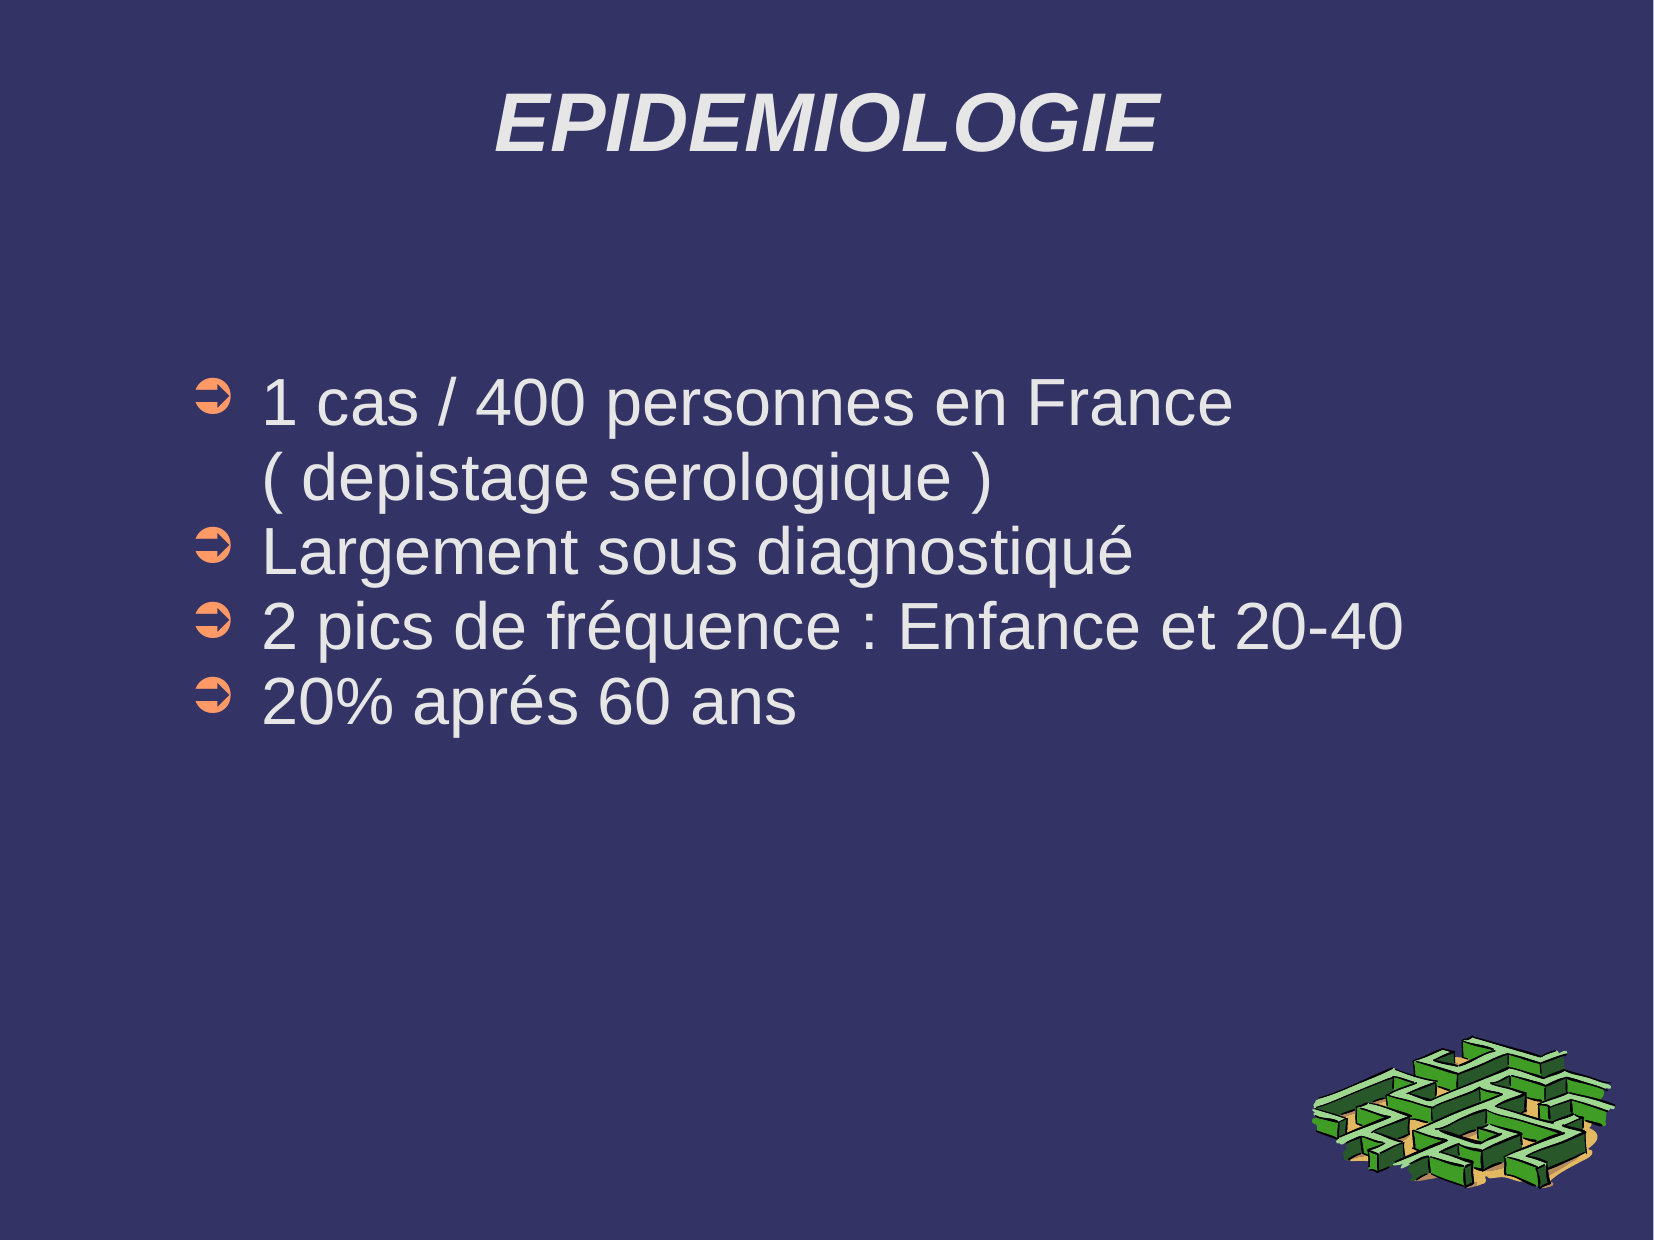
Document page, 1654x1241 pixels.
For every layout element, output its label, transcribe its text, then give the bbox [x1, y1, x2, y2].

list 1 cas / 400 personnes en France ( depistage serologique ) Largement sous diagnostiqué 2 pics de fréquence : Enfance et 20-40 20% aprés 60 ans [178, 364, 1570, 1147]
title EPIDEMIOLOGIE [121, 19, 1534, 227]
